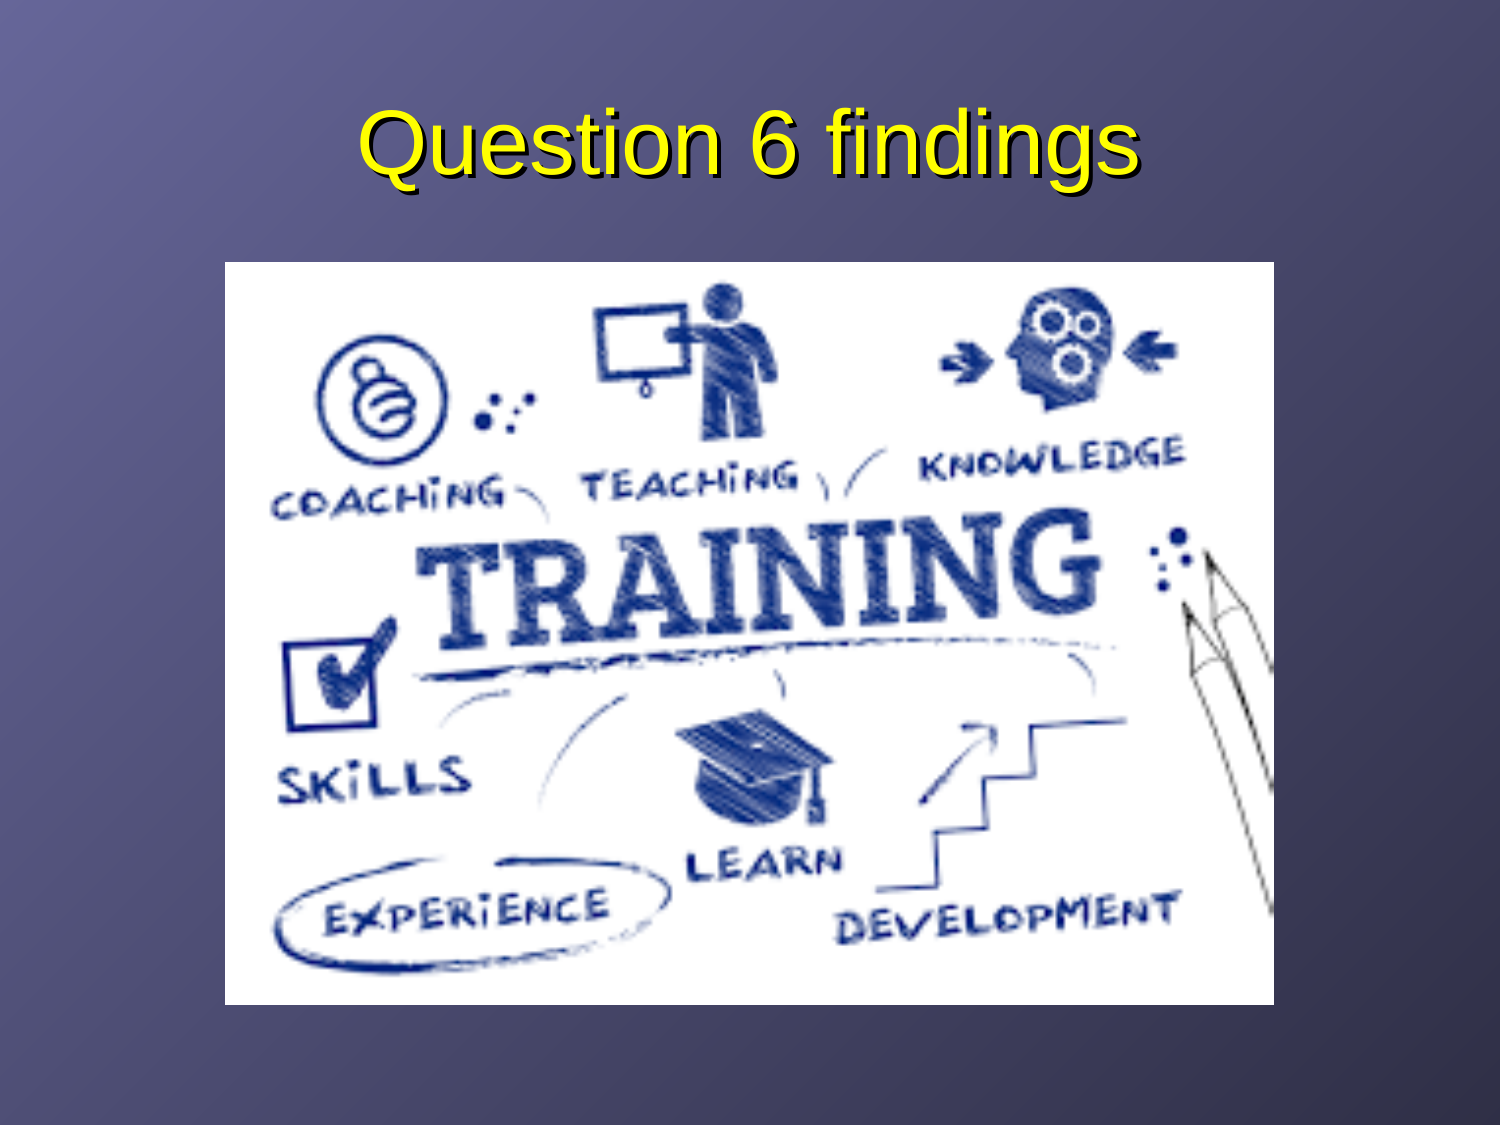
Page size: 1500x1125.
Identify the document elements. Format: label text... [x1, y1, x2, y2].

picture [225, 262, 1274, 1005]
title Question 6 findings [75, 45, 1424, 232]
